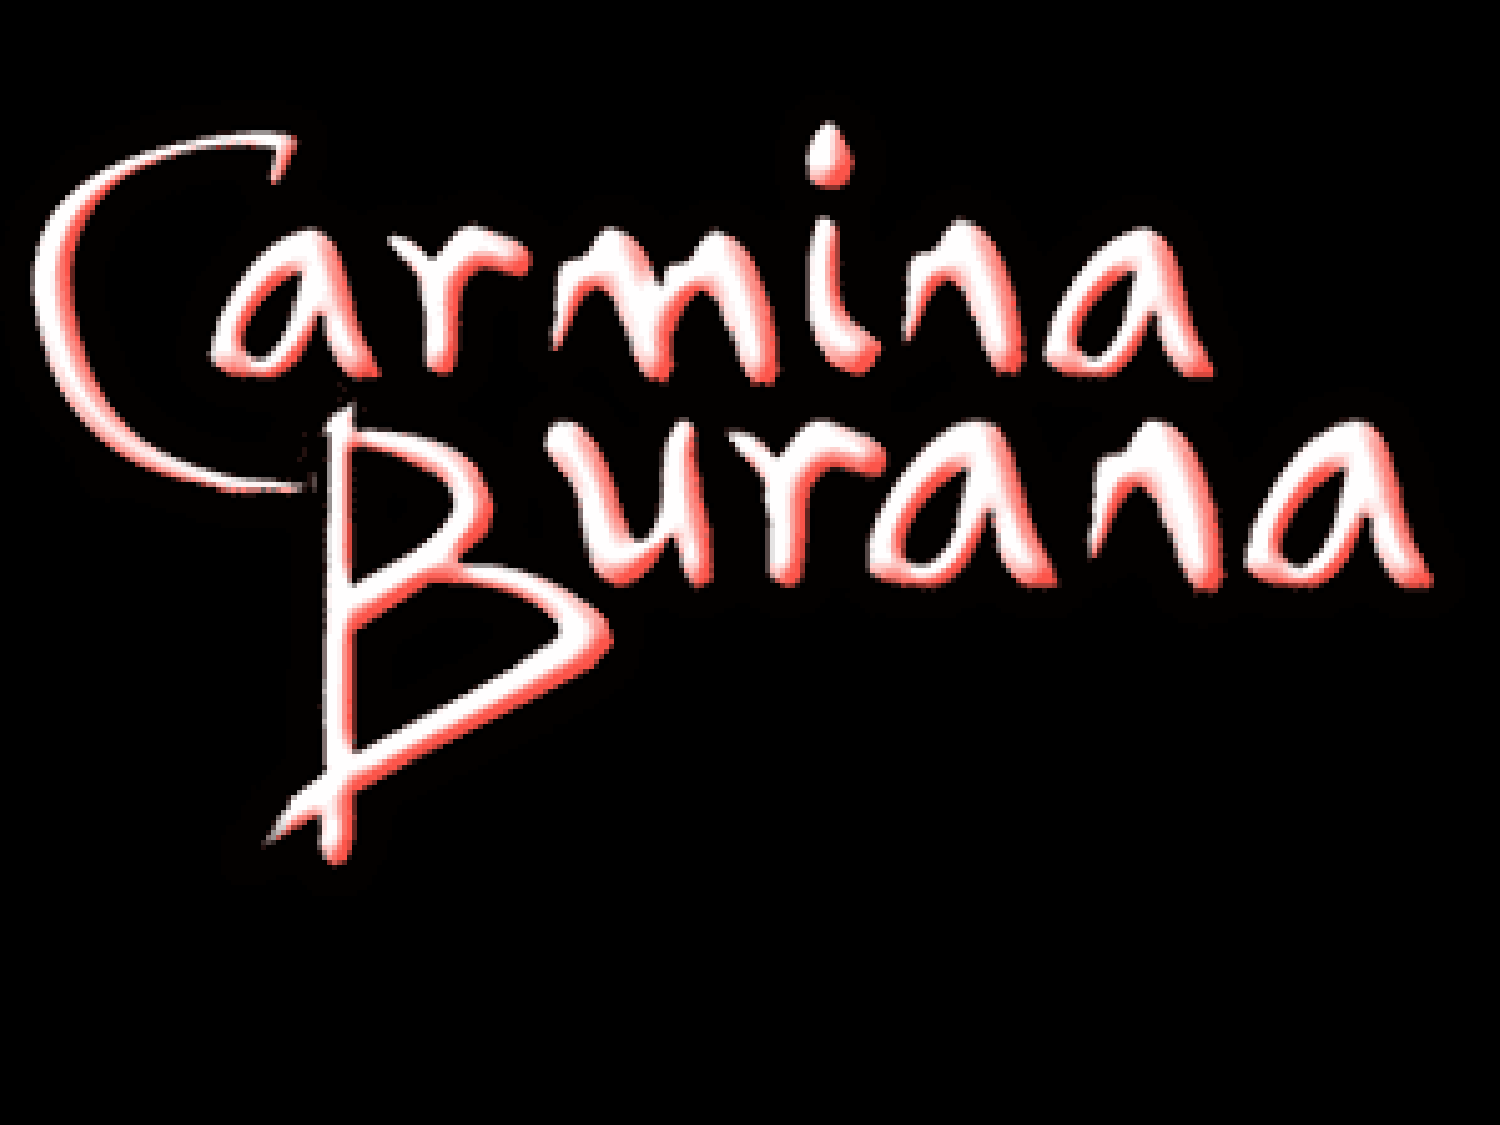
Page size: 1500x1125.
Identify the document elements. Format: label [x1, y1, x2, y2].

picture [0, 90, 1465, 896]
